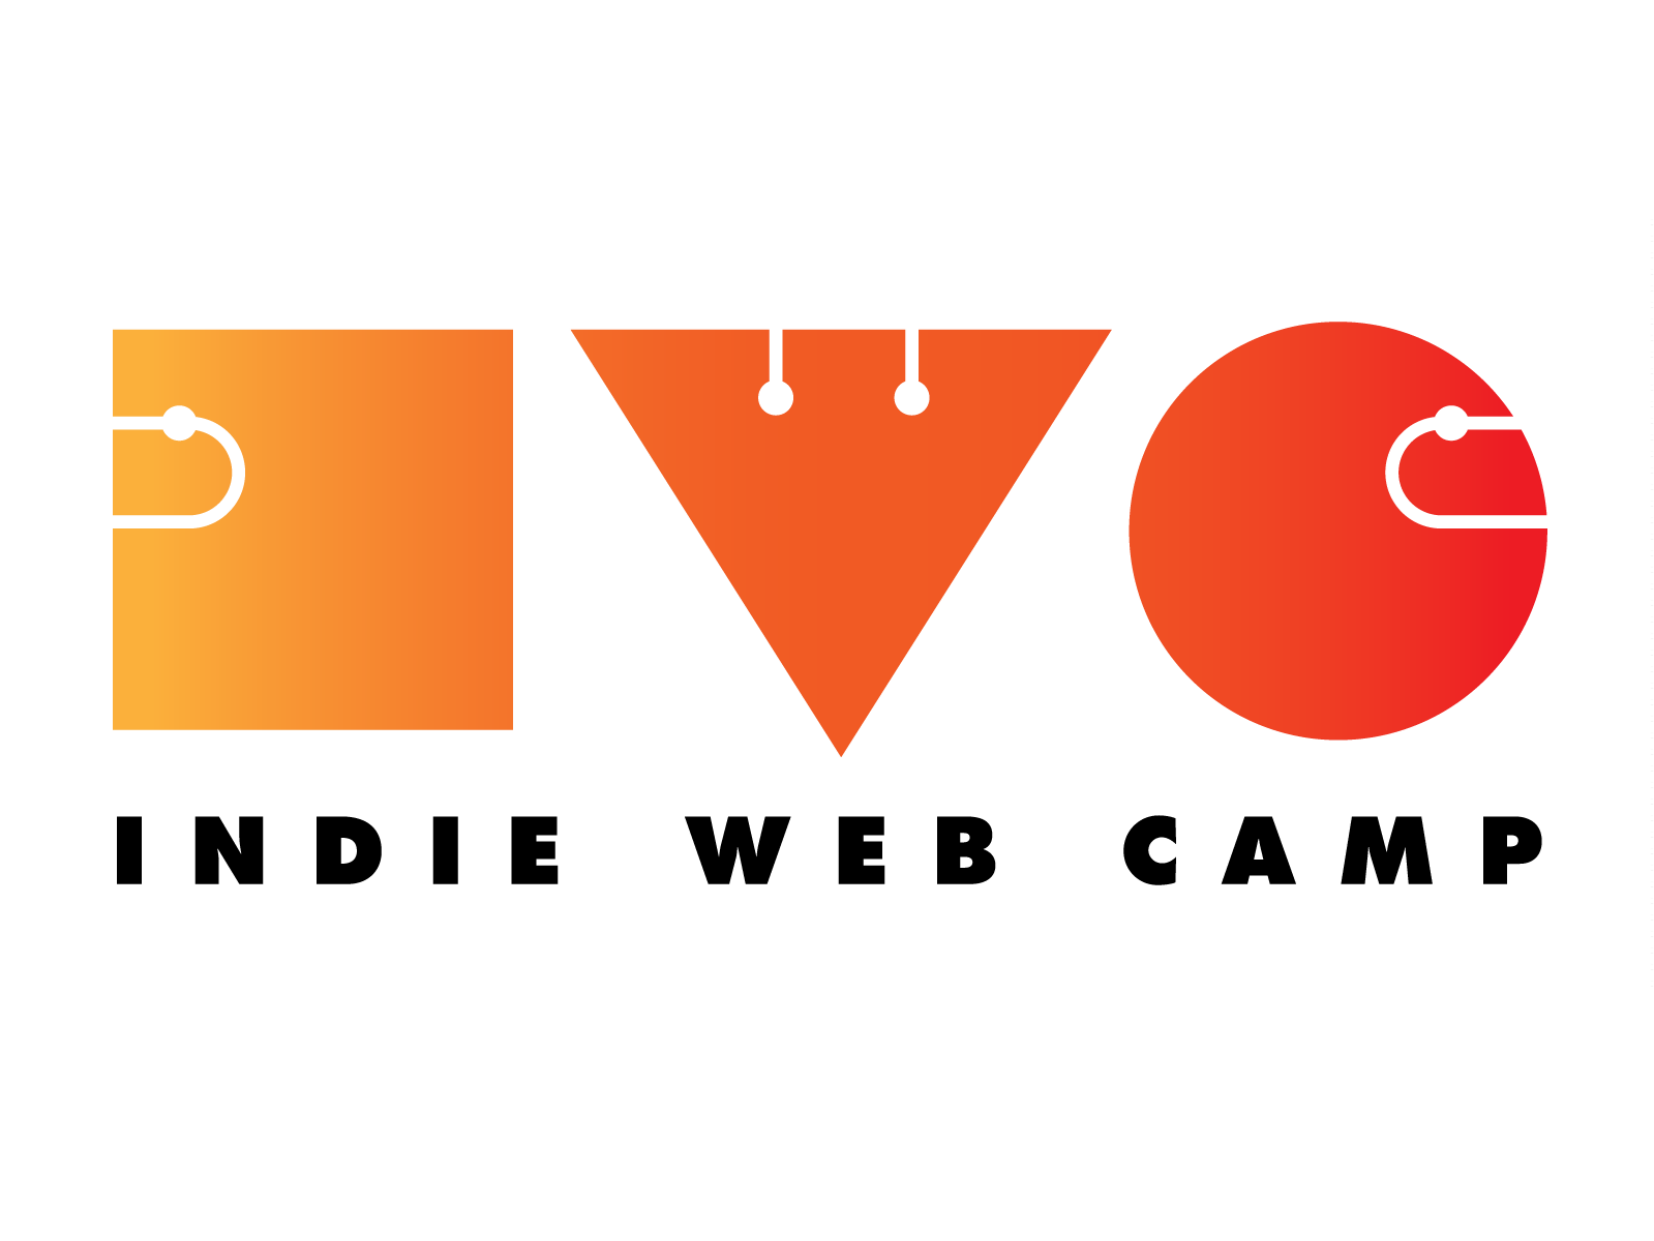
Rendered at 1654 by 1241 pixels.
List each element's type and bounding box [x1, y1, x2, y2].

picture [0, 215, 1654, 993]
